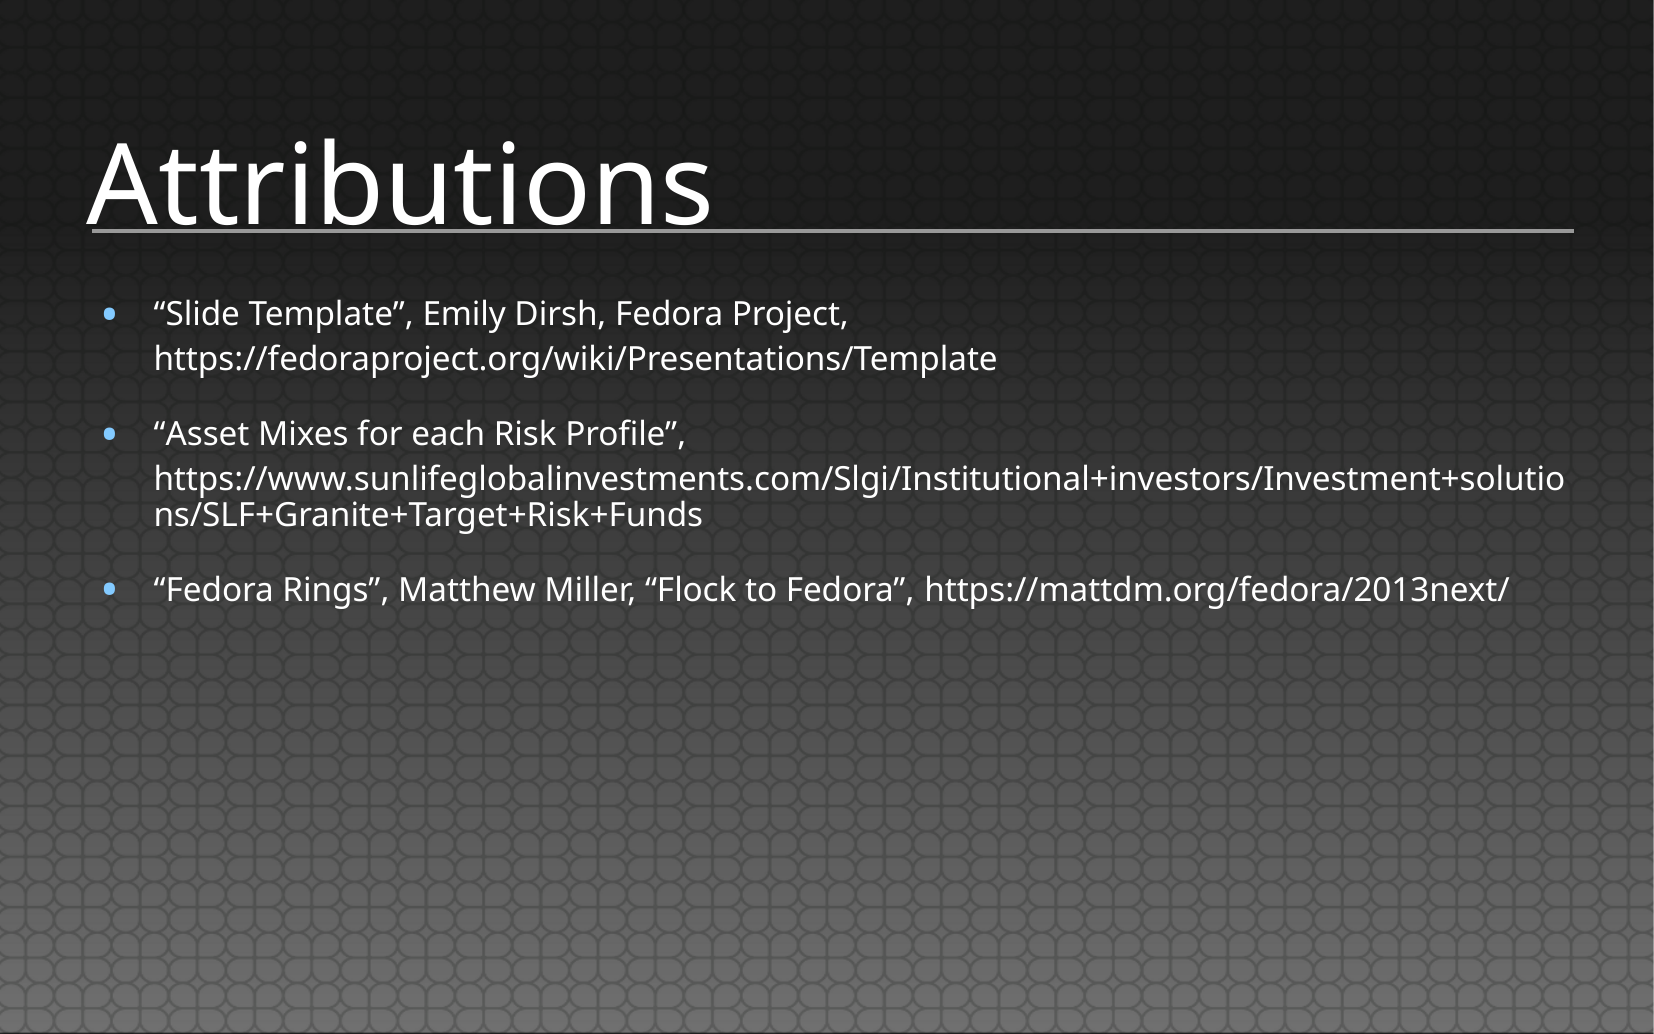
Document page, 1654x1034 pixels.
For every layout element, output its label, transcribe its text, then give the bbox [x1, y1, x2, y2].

list “Slide Template”, Emily Dirsh, Fedora Project, https://fedoraproject.org/wiki/Presentations/Template “Asset Mixes for each Risk Profile”, https://www.sunlifeglobalinvestments.com/Slgi/Institutional+investors/Investment+solutions/SLF+Granite+Target+Risk+Funds “Fedora Rings”, Matthew Miller, “Flock to Fedora”, https://mattdm.org/fedora/2013next/ [82, 290, 1571, 1034]
picture [0, 0, 1654, 1034]
title Attributions [86, 112, 1576, 249]
